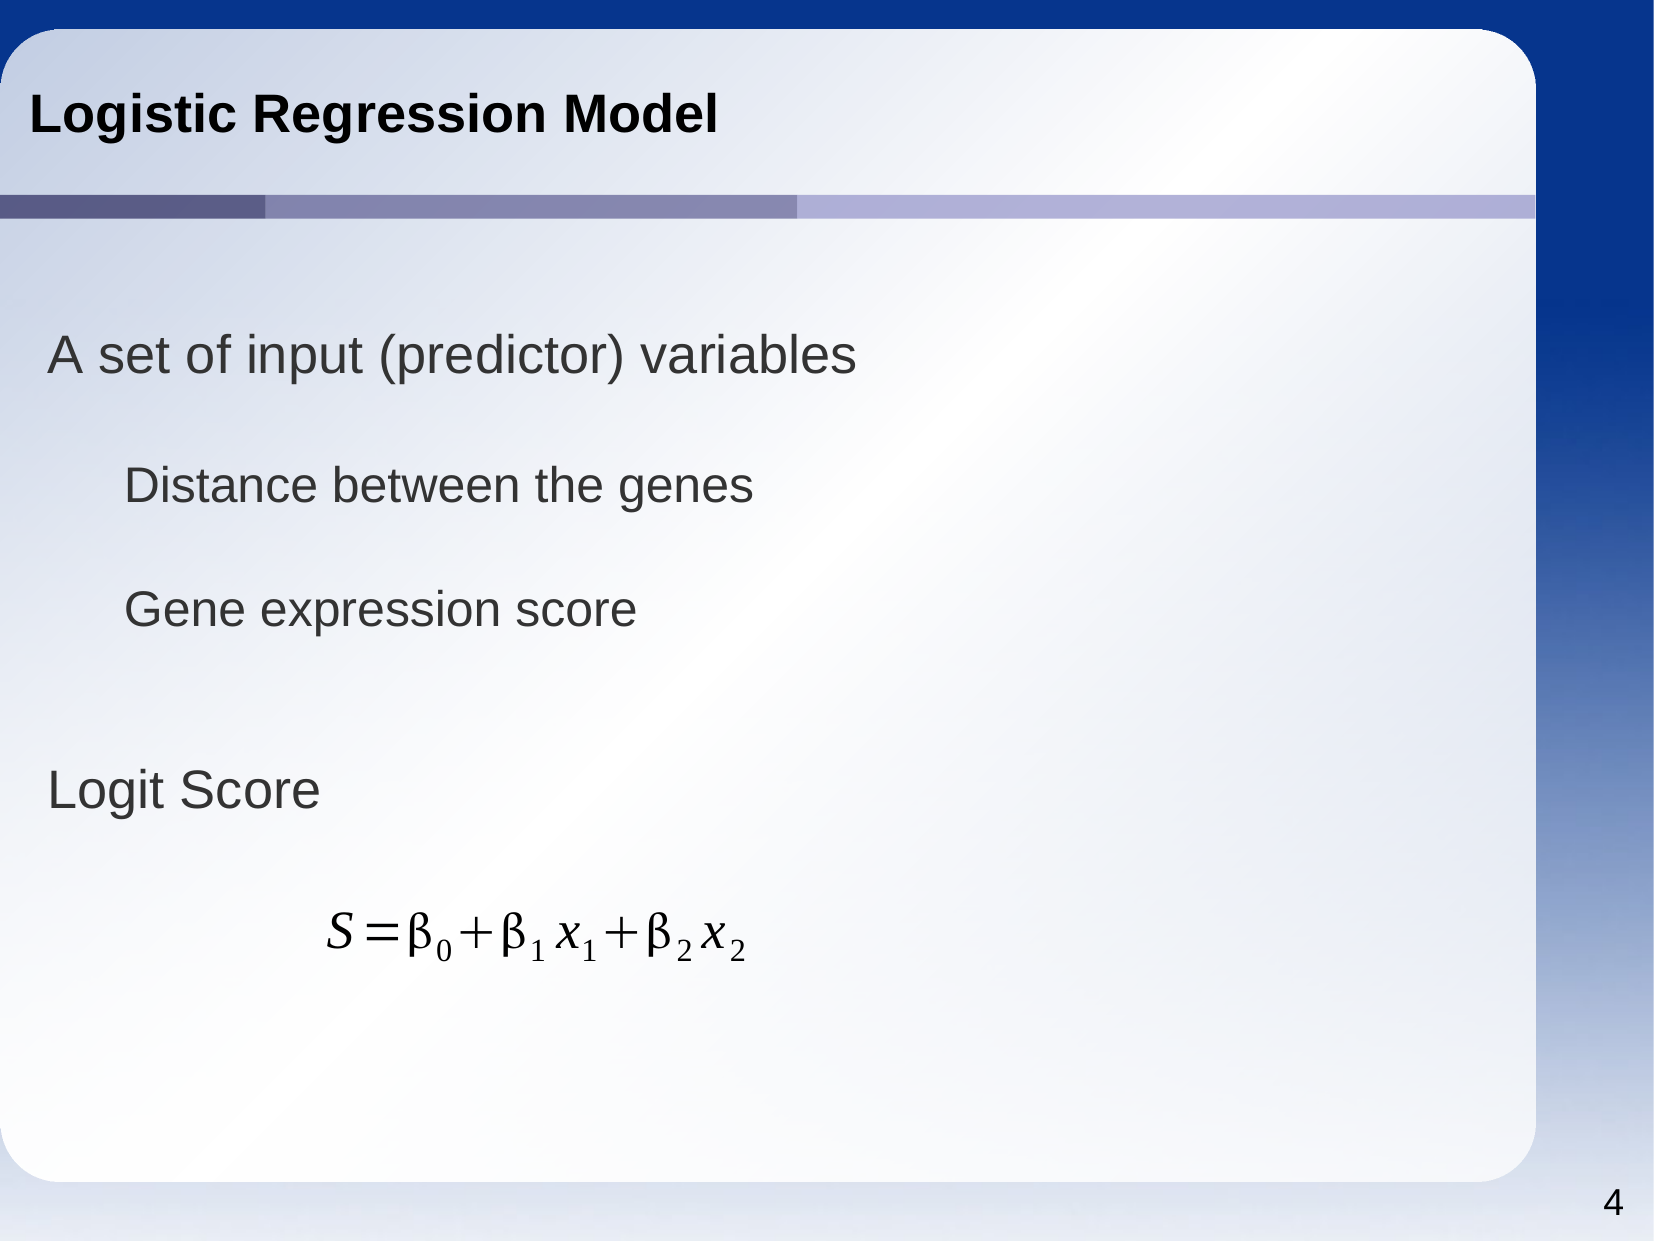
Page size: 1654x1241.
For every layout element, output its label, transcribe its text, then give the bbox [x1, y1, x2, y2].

picture [0, 0, 1654, 1241]
chart [318, 898, 752, 969]
title Logistic Regression Model [29, 56, 1506, 170]
list A set of input (predictor) variables Distance between the genes Gene expression score Logit Score [29, 324, 1093, 1137]
